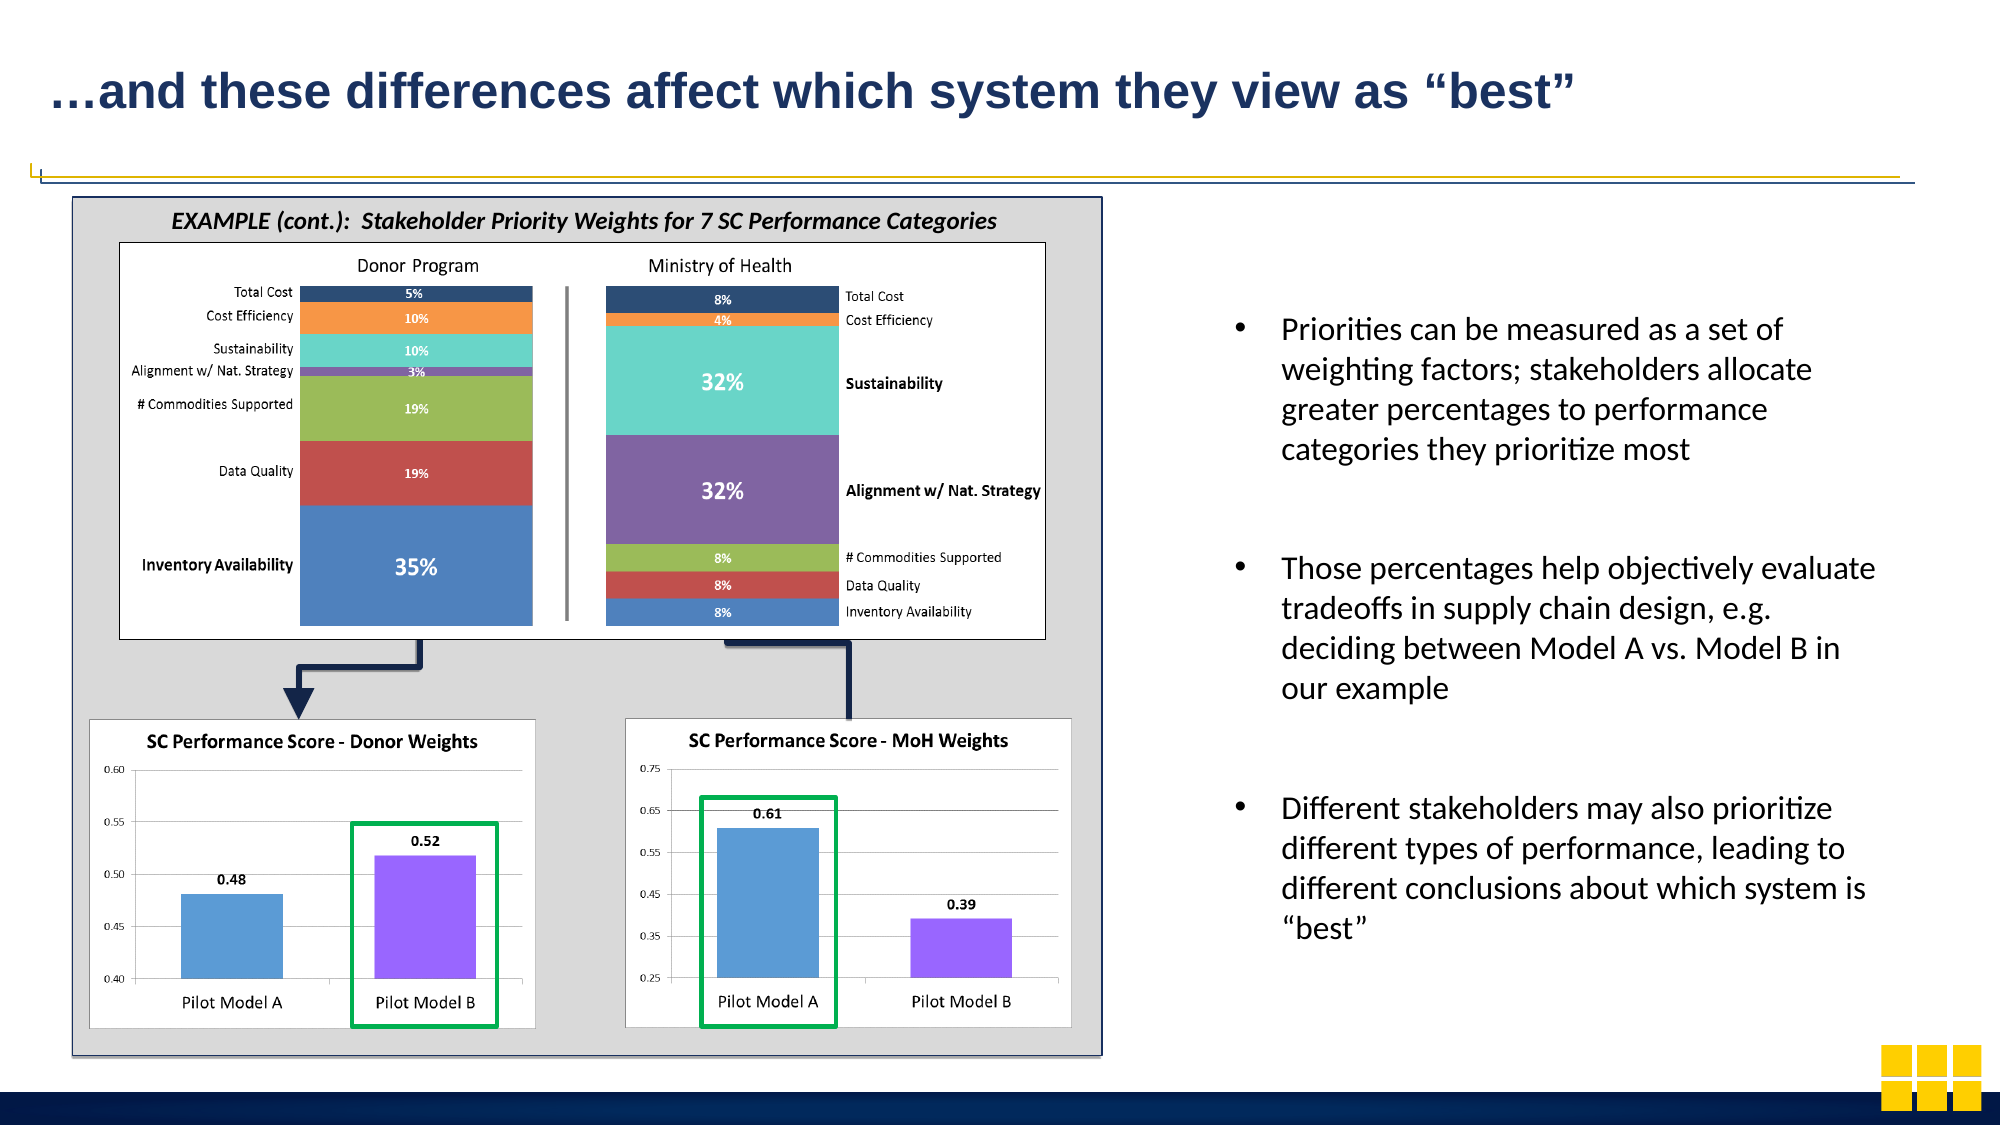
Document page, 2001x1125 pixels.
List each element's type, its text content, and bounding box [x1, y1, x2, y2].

picture [0, 1092, 2000, 1125]
picture [119, 242, 1046, 640]
text_box [72, 197, 1102, 1056]
title …and these differences affect which system they view as “best” [33, 36, 1834, 142]
picture [354, 826, 495, 1024]
picture [704, 800, 834, 1024]
picture [89, 719, 536, 1029]
picture [625, 718, 1072, 1028]
text_box EXAMPLE (cont.): Stakeholder Priority Weights for 7 SC Performance Categories [80, 197, 1090, 242]
text_box Priorities can be measured as a set of weighting factors; stakeholders allocate greater percentages to performance categories they prioritize most Those percentages help objectively evaluate tradeoffs in supply chain design, e.g. deciding between Model A vs. Model B in our example Different stakeholders may also prioritize different types of performance, leading to different conclusions about which system is “best” [1219, 338, 1899, 915]
